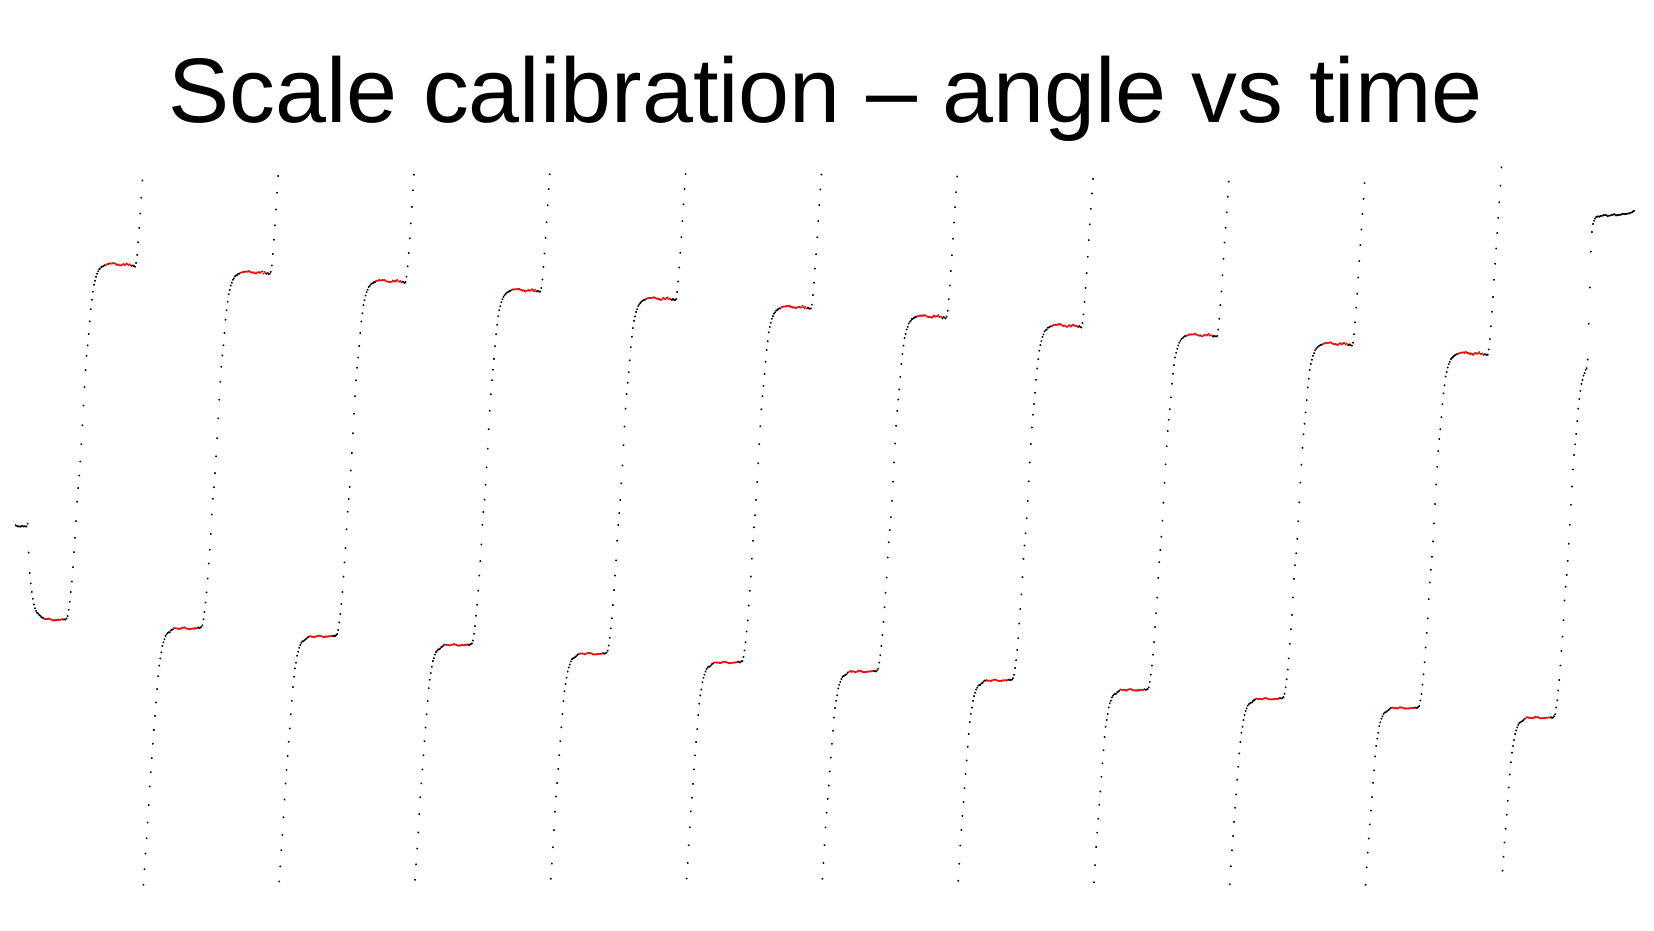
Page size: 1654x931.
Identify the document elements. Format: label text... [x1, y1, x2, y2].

title Scale calibration – angle vs time [82, 13, 1571, 165]
picture [15, 165, 1636, 886]
